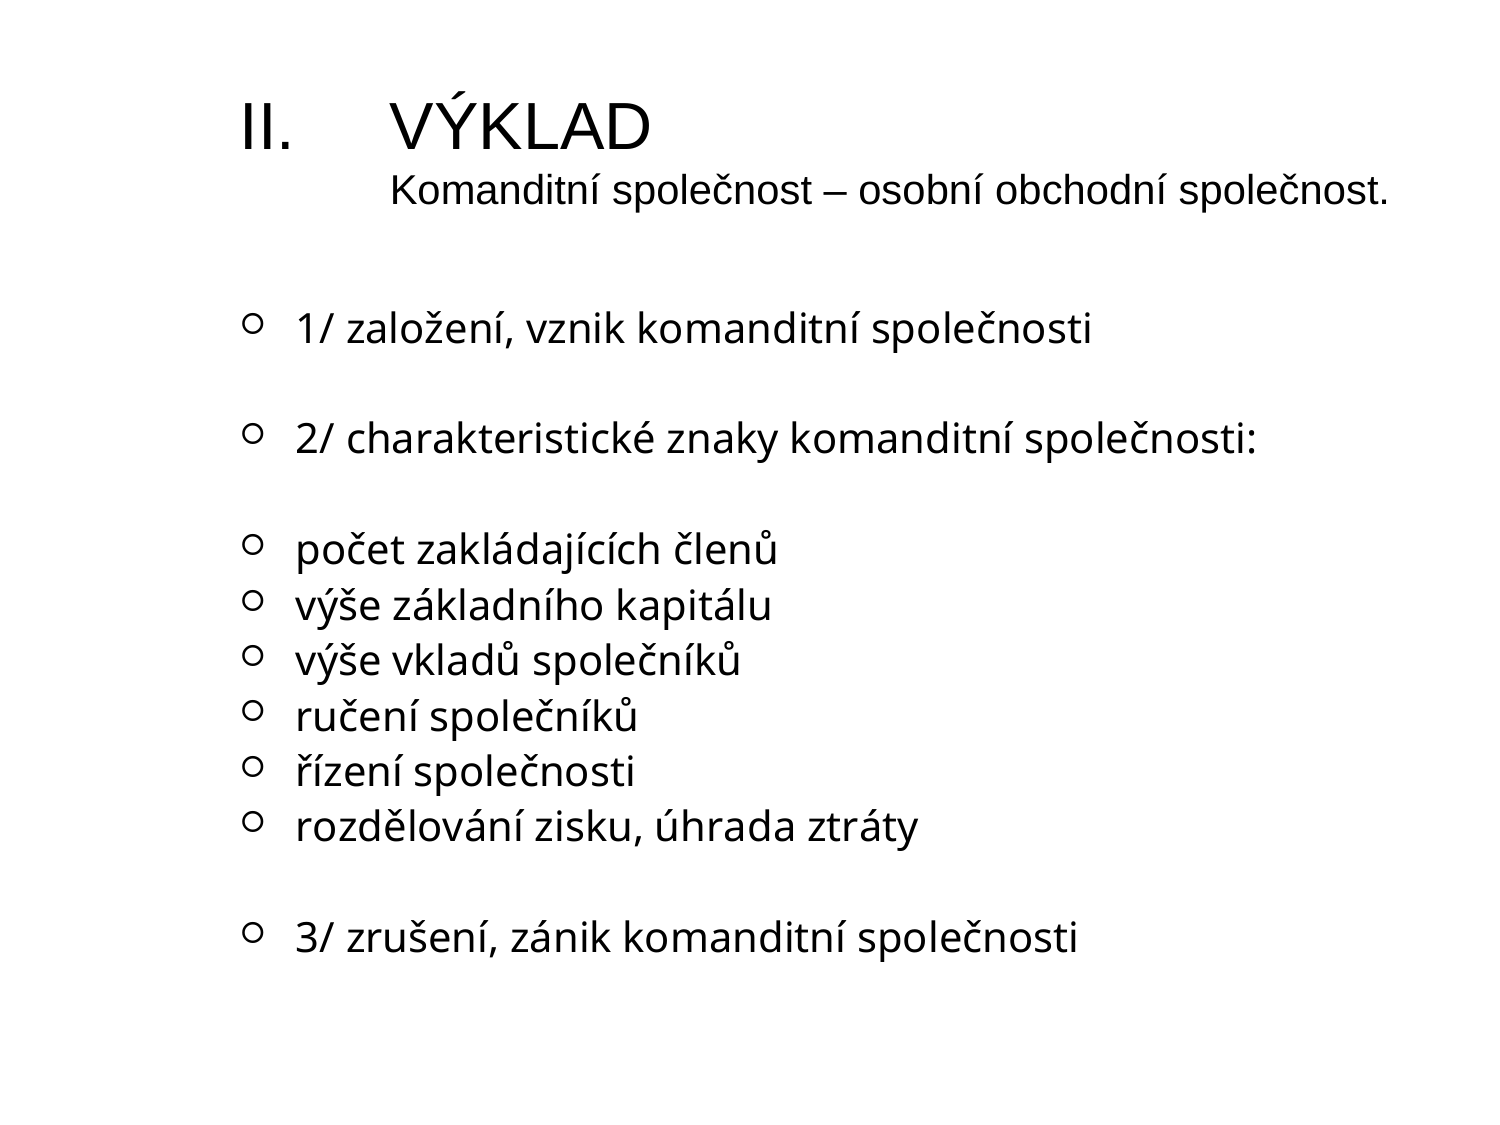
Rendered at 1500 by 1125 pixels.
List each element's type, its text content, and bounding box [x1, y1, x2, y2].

list 1/ založení, vznik komanditní společnosti 2/ charakteristické znaky komanditní společnosti: počet zakládajících členů výše základního kapitálu výše vkladů společníků ručení společníků řízení společnosti rozdělování zisku, úhrada ztráty 3/ zrušení, zánik komanditní společnosti [224, 299, 1425, 975]
title VÝKLAD Komanditní společnost – osobní obchodní společnost. [224, 49, 1425, 221]
